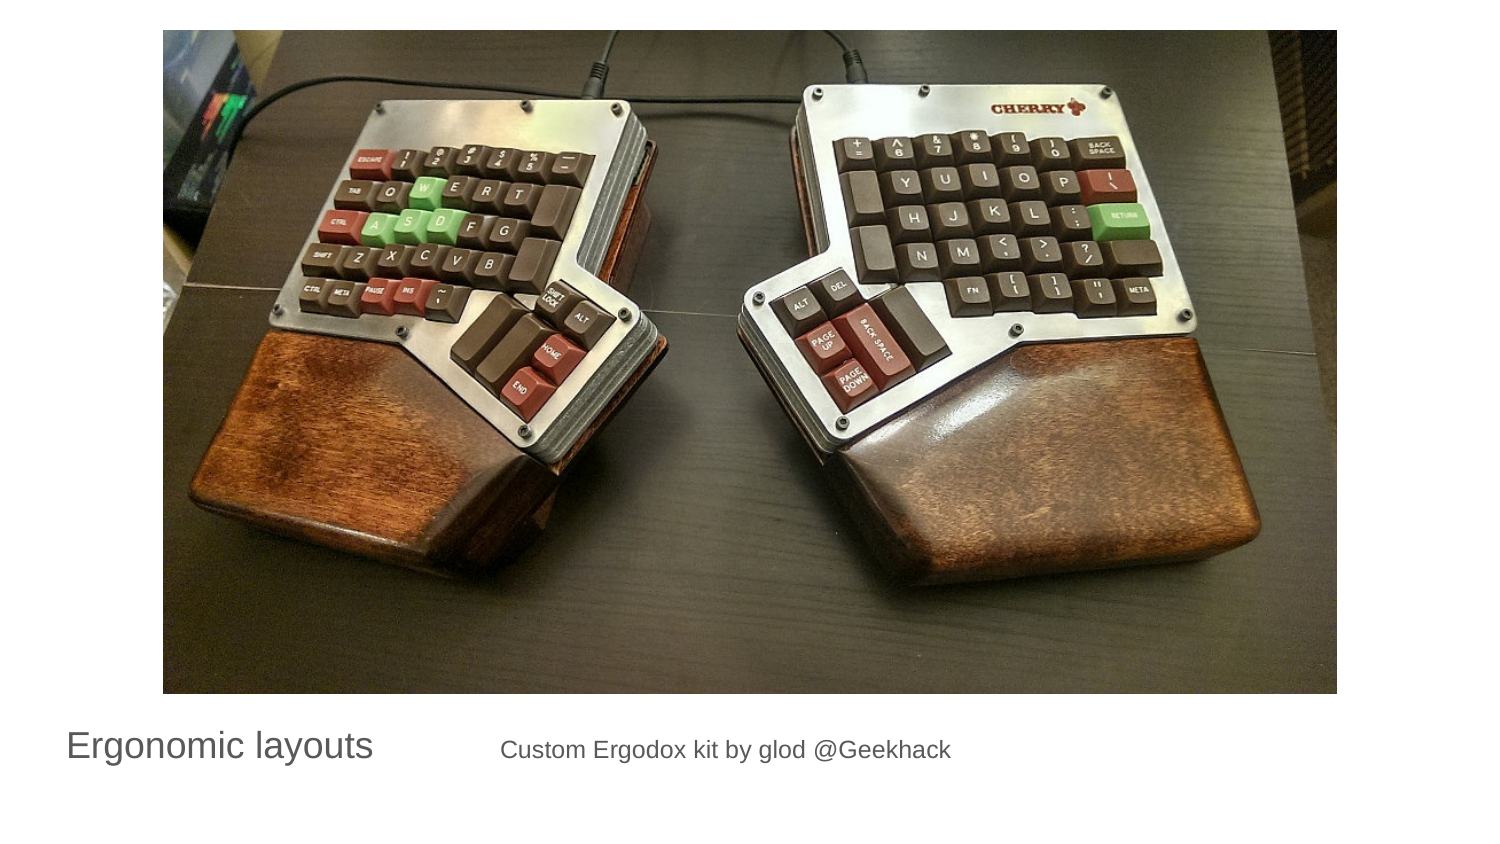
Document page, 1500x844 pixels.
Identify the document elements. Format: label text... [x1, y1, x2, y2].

picture [163, 30, 1337, 694]
list Ergonomic layouts Custom Ergodox kit by glod @Geekhack [51, 694, 1036, 794]
